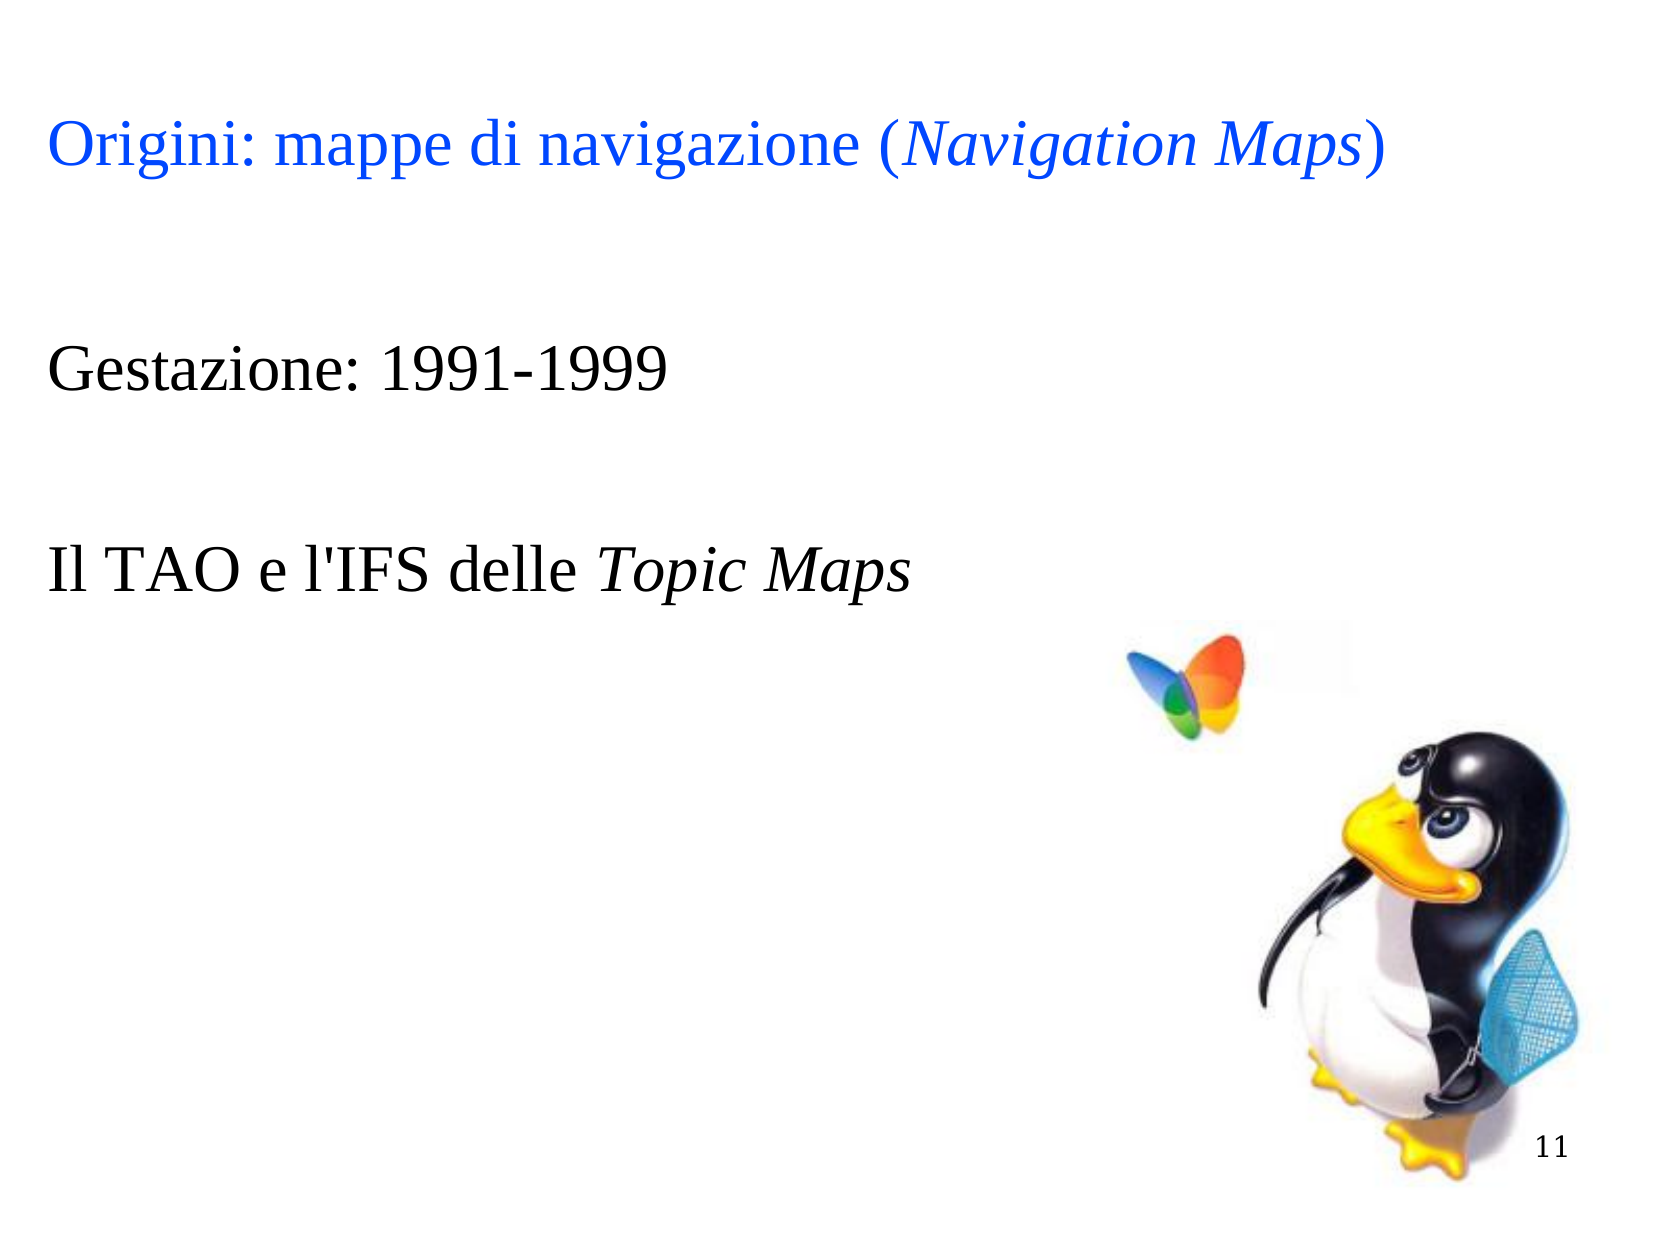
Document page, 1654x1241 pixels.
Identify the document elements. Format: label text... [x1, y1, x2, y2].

list Origini: mappe di navigazione (Navigation Maps) [29, 106, 1436, 296]
list Il TAO e l'IFS delle Topic Maps [29, 531, 1436, 721]
picture [708, 620, 1647, 1204]
list Gestazione: 1991-1999 [29, 330, 1436, 520]
